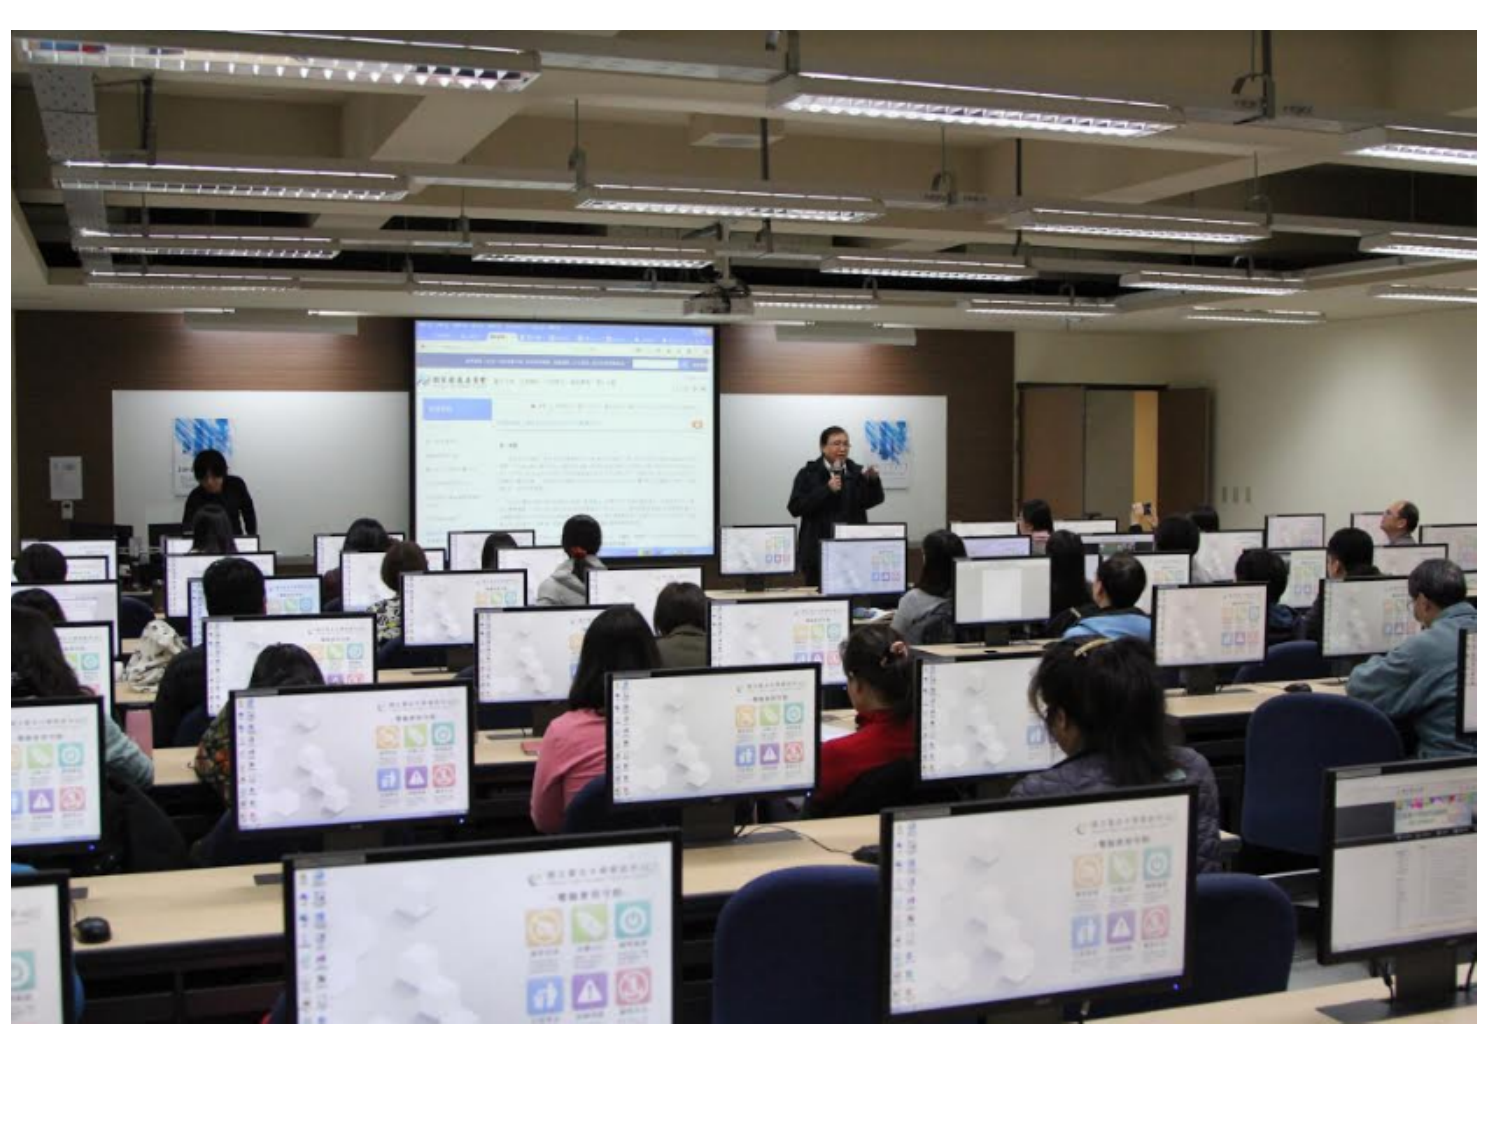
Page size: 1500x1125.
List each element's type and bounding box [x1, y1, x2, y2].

picture [11, 30, 1477, 1024]
